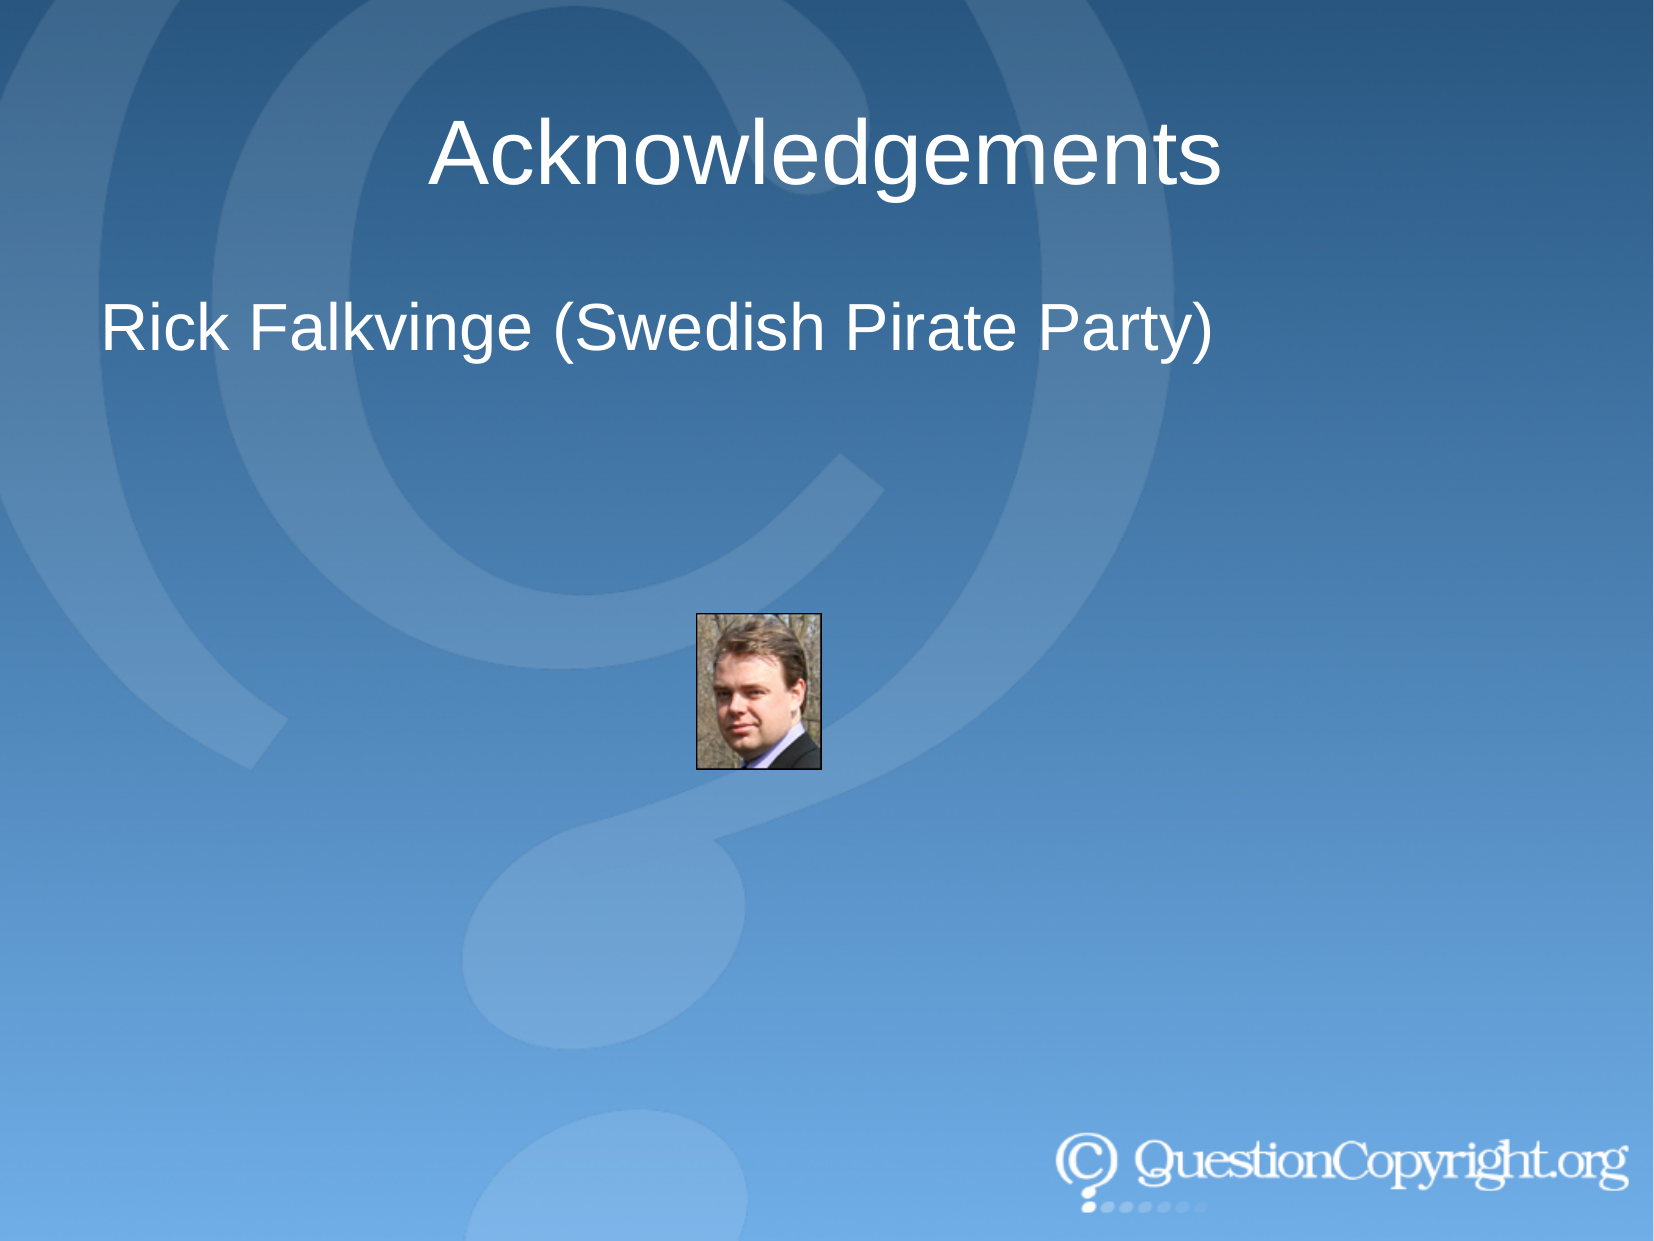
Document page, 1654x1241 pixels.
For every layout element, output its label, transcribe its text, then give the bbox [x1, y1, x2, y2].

title Acknowledgements [82, 56, 1571, 250]
list Rick Falkvinge (Swedish Pirate Party) [82, 290, 1571, 439]
picture [0, 0, 1654, 1241]
